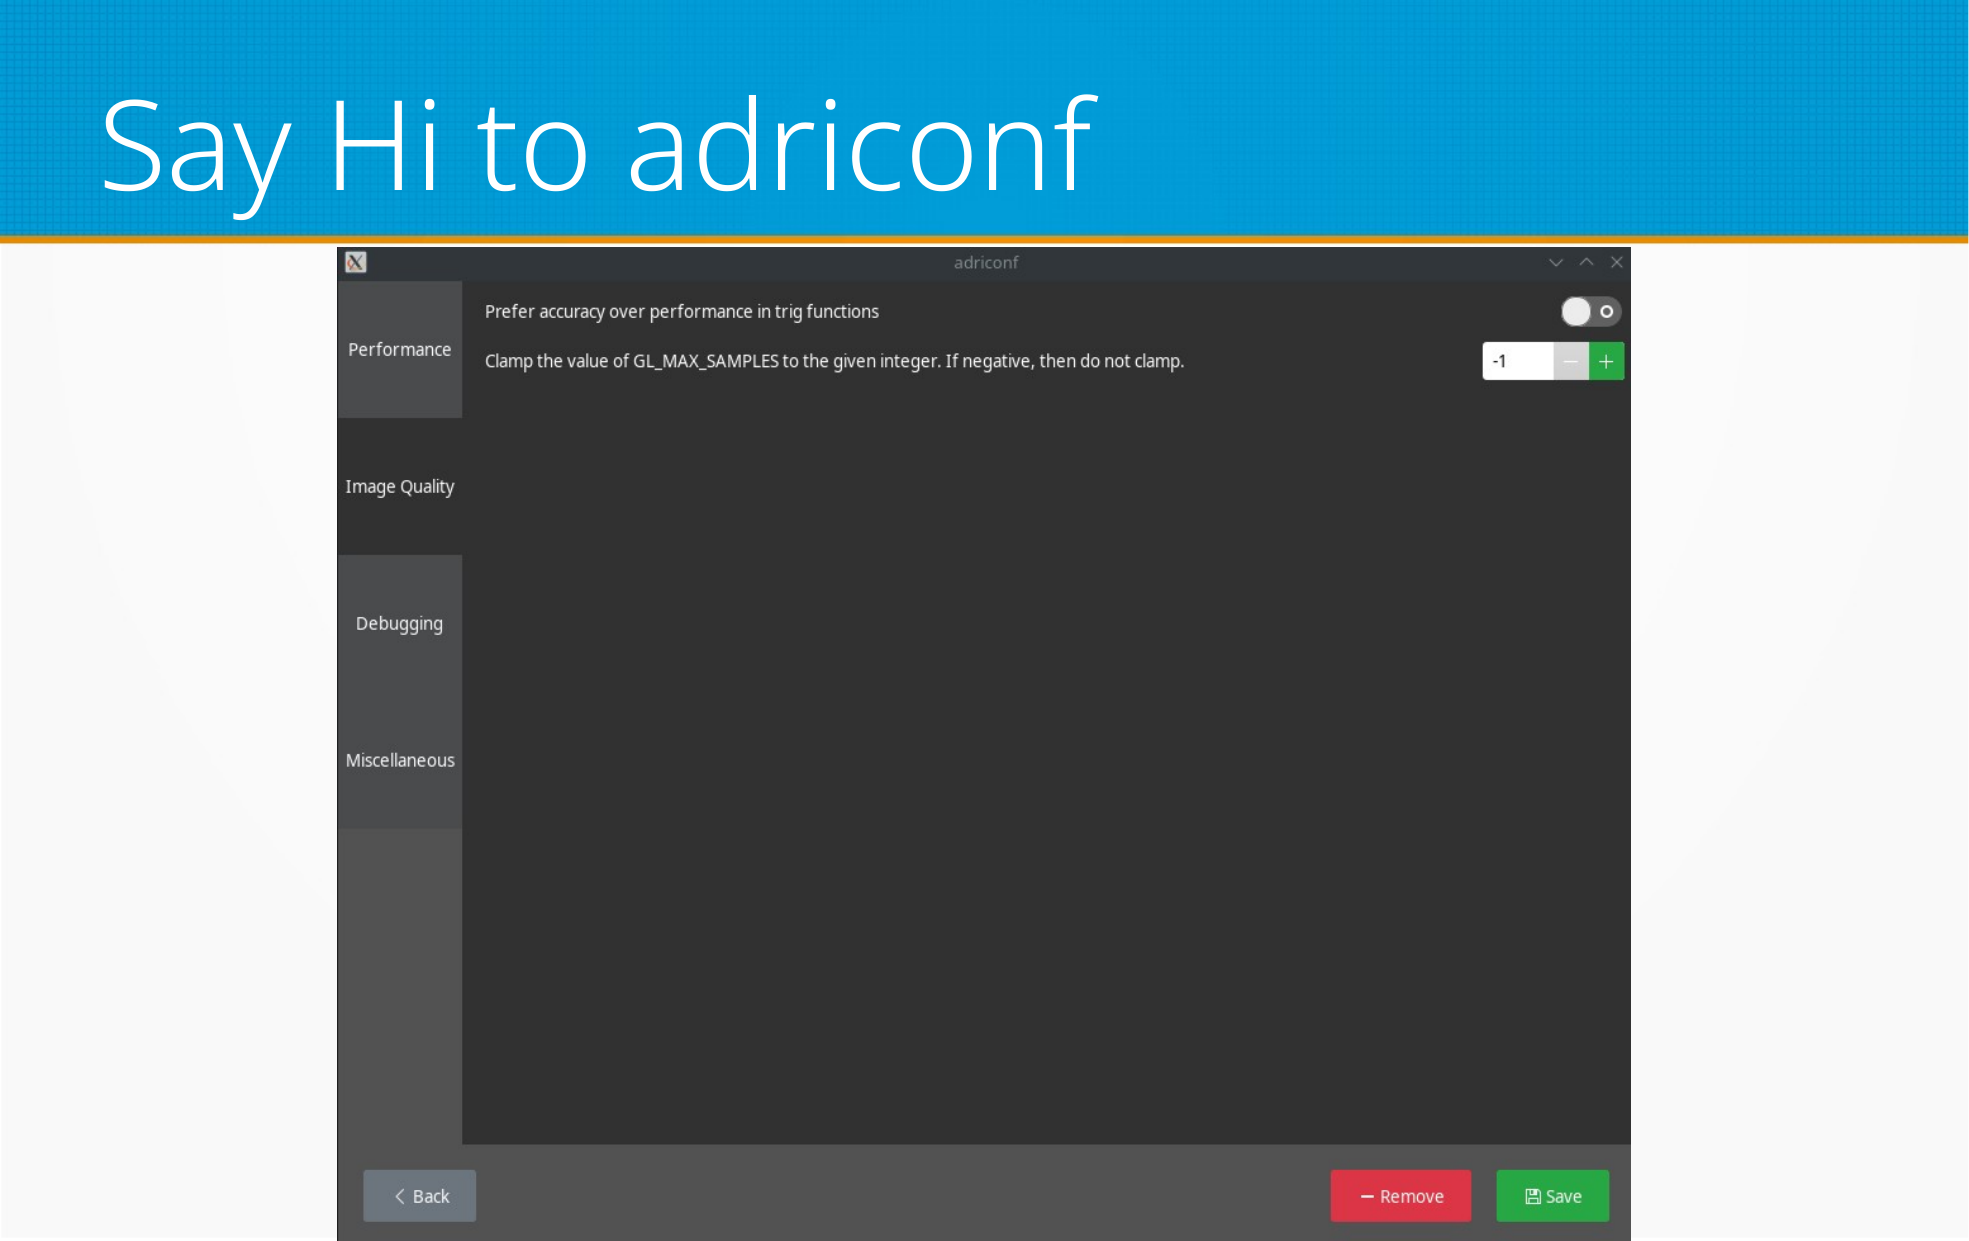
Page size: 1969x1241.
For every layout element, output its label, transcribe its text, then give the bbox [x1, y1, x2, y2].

title Say Hi to adriconf [98, 19, 1870, 227]
picture [0, 233, 1969, 1241]
